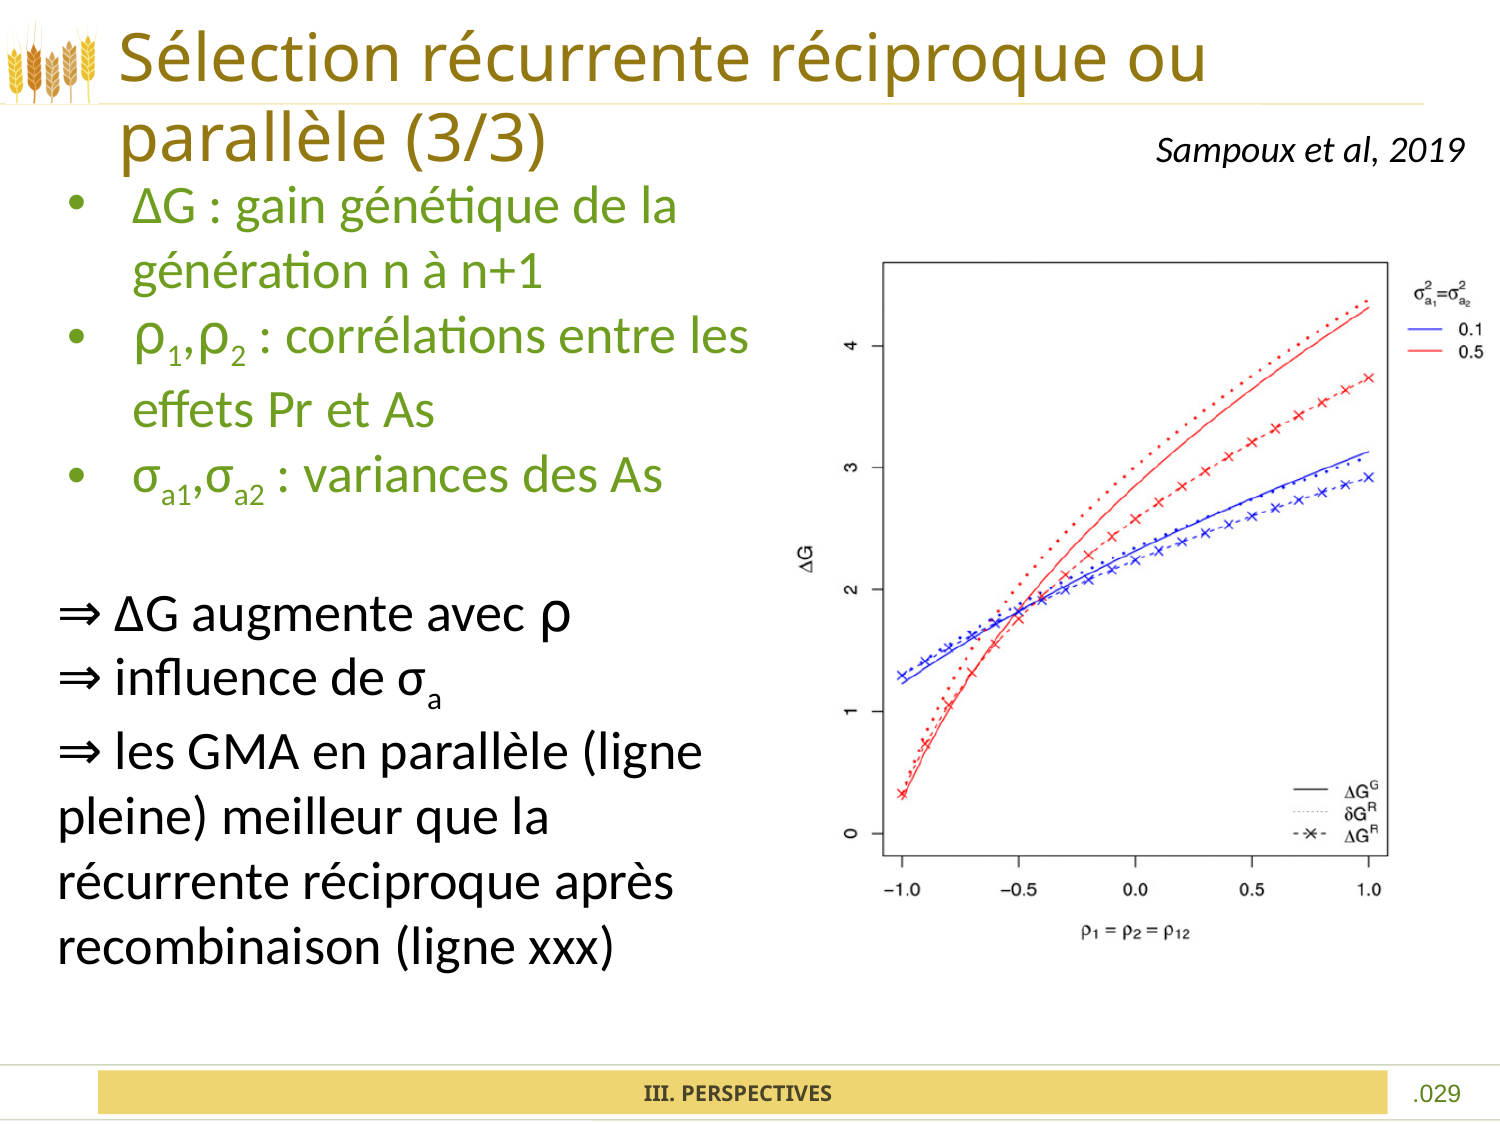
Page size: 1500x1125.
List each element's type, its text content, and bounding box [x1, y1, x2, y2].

title Sélection récurrente réciproque ou parallèle (3/3) [103, 7, 1495, 111]
text_box Sampoux et al, 2019 [1141, 117, 1500, 186]
picture [5, 18, 99, 104]
picture [775, 243, 1495, 946]
list ΔG : gain génétique de la génération n à n+1 ⍴1,⍴2 : corrélations entre les effets Pr et As σa1,σa2 : variances des As ⇒ ΔG augmente avec ⍴ ⇒ influence de σa ⇒ les GMA en parallèle (ligne pleine) meilleur que la récurrente réciproque après recombinaison (ligne xxx) [42, 161, 803, 1009]
text_box III. PERSPECTIVES [112, 1079, 1365, 1106]
